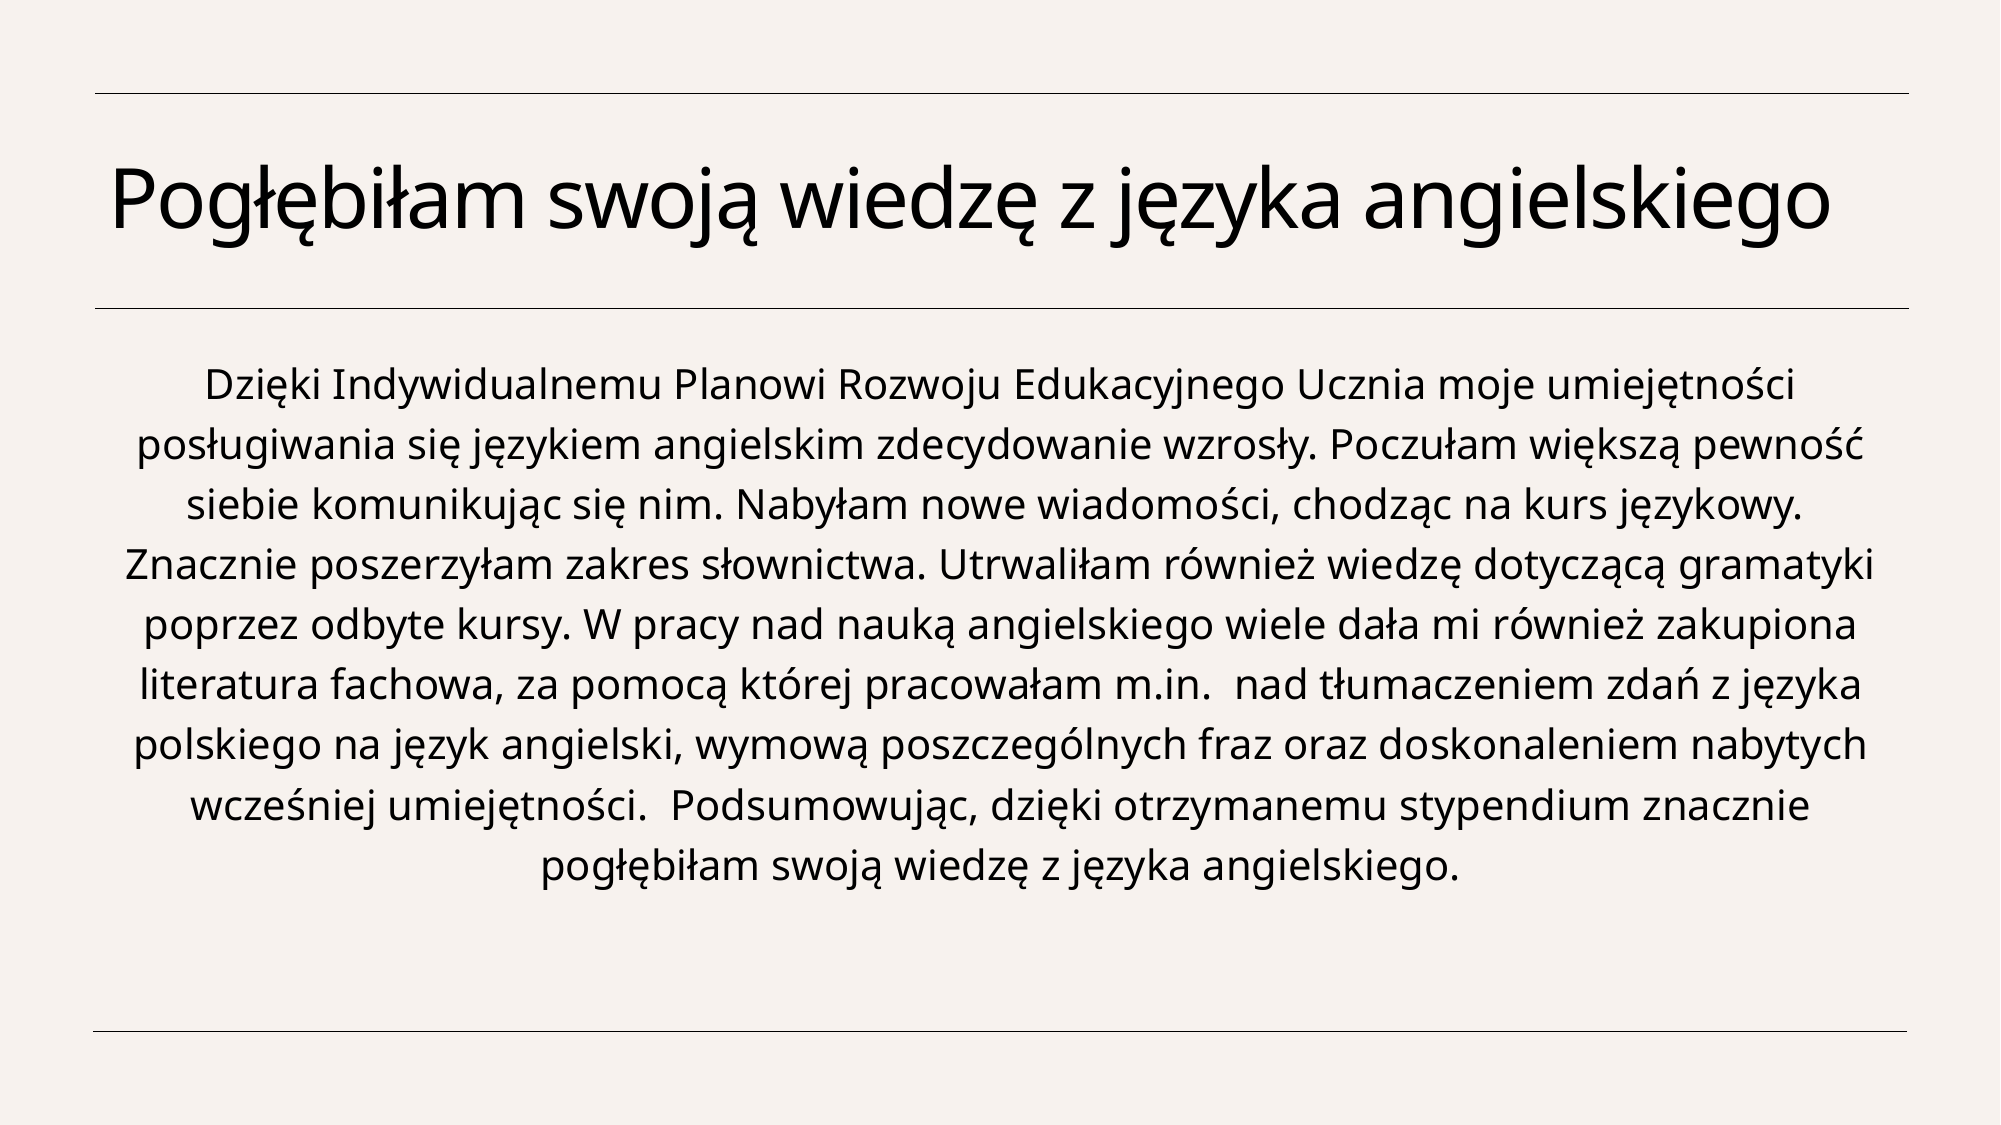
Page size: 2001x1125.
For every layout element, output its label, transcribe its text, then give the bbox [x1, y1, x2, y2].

title Pogłębiłam swoją wiedzę z języka angielskiego [93, 113, 1907, 291]
list Dzięki Indywidualnemu Planowi Rozwoju Edukacyjnego Ucznia moje umiejętności posługiwania się językiem angielskim zdecydowanie wzrosły. Poczułam większą pewność siebie komunikując się nim. Nabyłam nowe wiadomości, chodząc na kurs językowy. Znacznie poszerzyłam zakres słownictwa. Utrwaliłam również wiedzę dotyczącą gramatyki poprzez odbyte kursy. W pracy nad nauką angielskiego wiele dała mi również zakupiona literatura fachowa, za pomocą której pracowałam m.in. nad tłumaczeniem zdań z języka polskiego na język angielski, wymową poszczególnych fraz oraz doskonaleniem nabytych wcześniej umiejętności. Podsumowując, dzięki otrzymanemu stypendium znacznie pogłębiłam swoją wiedzę z języka angielskiego. [93, 340, 1909, 983]
